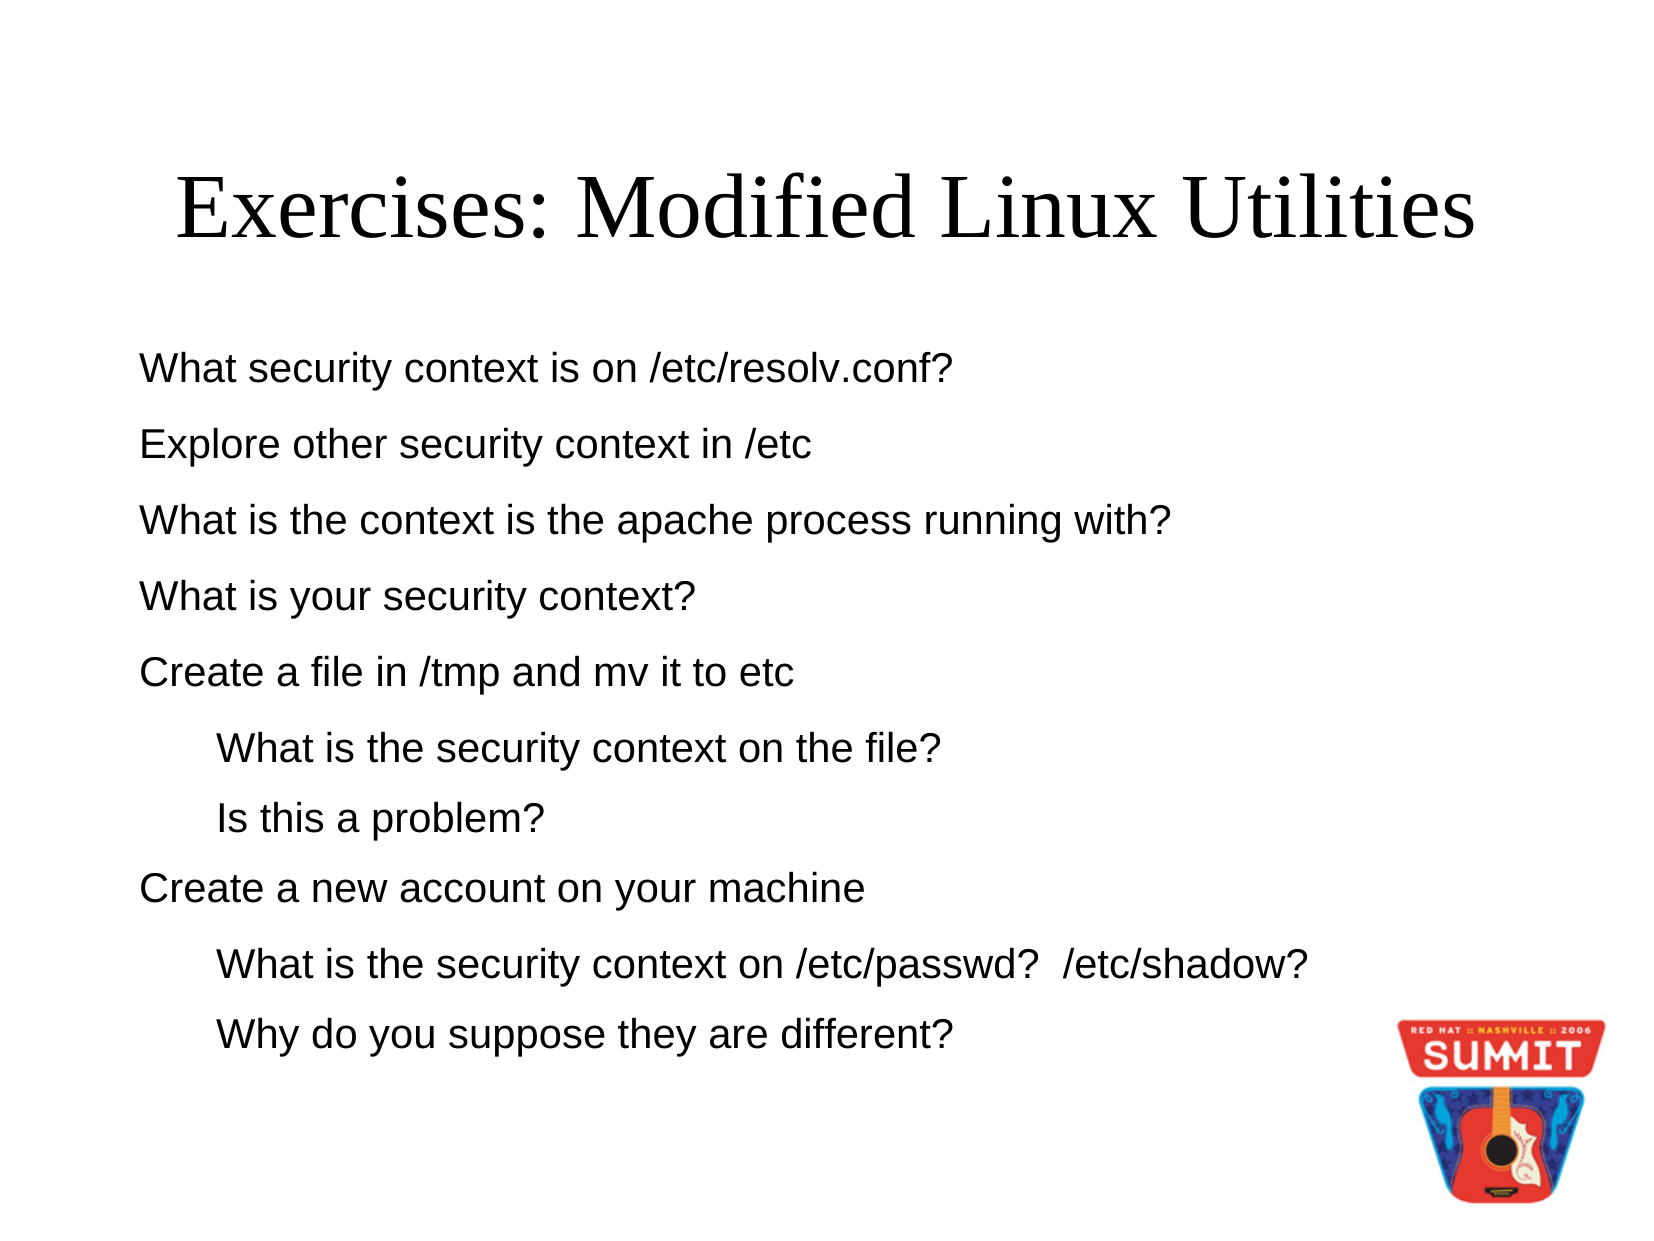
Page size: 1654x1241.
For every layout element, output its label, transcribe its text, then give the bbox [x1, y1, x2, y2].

picture [1534, 1011, 1611, 1211]
title Exercises: Modified Linux Utilities [121, 142, 1534, 270]
list What security context is on /etc/resolv.conf? Explore other security context in /etc What is the context is the apache process running with? What is your security context? Create a file in /tmp and mv it to etc What is the security context on the file? Is this a problem? Create a new account on your machine What is the security context on /etc/passwd? /etc/shadow? Why do you suppose they are different? [121, 344, 1534, 1213]
